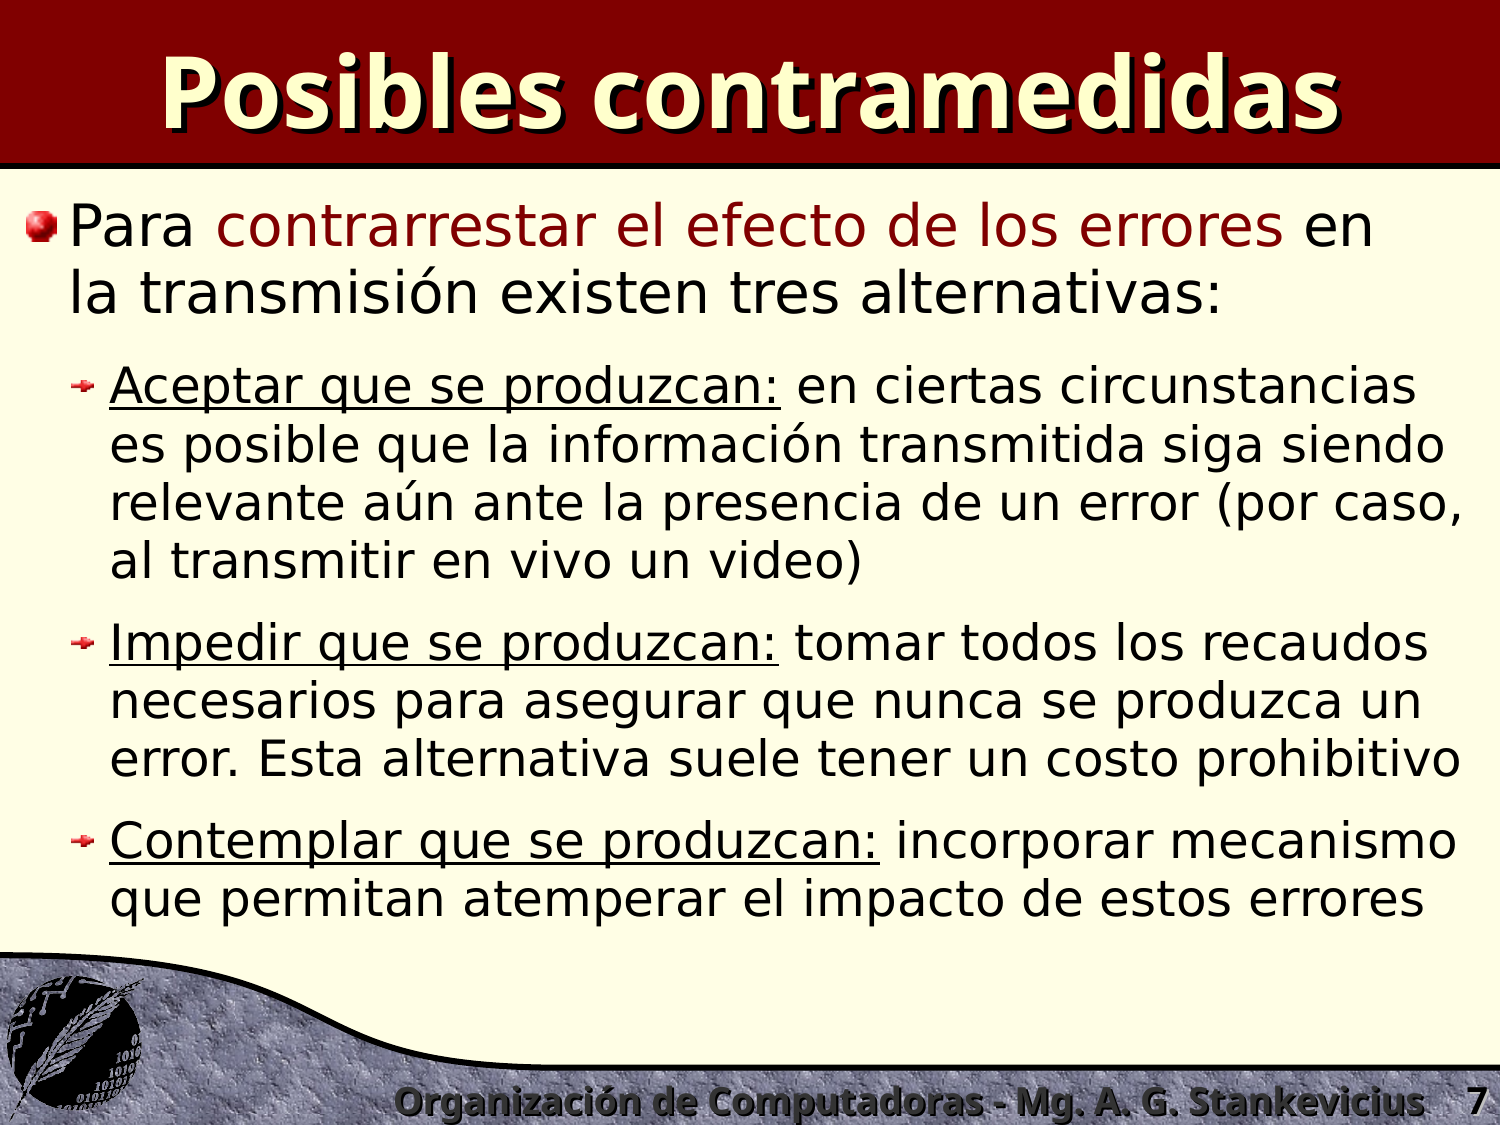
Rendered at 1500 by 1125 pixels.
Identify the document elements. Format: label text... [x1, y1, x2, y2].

picture [1058, 1100, 1065, 1110]
list Para contrarrestar el efecto de los errores en la transmisión existen tres alternativas: Aceptar que se produzcan: en ciertas circunstancias es posible que la información transmitida siga siendo relevante aún ante la presencia de un error (por caso, al transmitir en vivo un video) Impedir que se produzcan: tomar todos los recaudos necesarios para asegurar que nunca se produzca un error. Esta alternativa suele tener un costo prohibitivo Contemplar que se produzcan: incorporar mecanismo que permitan atemperar el impacto de estos errores [11, 192, 1486, 935]
picture [448, 1100, 455, 1110]
picture [802, 1100, 806, 1110]
picture [0, 959, 1500, 1125]
title Posibles contramedidas [15, 5, 1485, 160]
